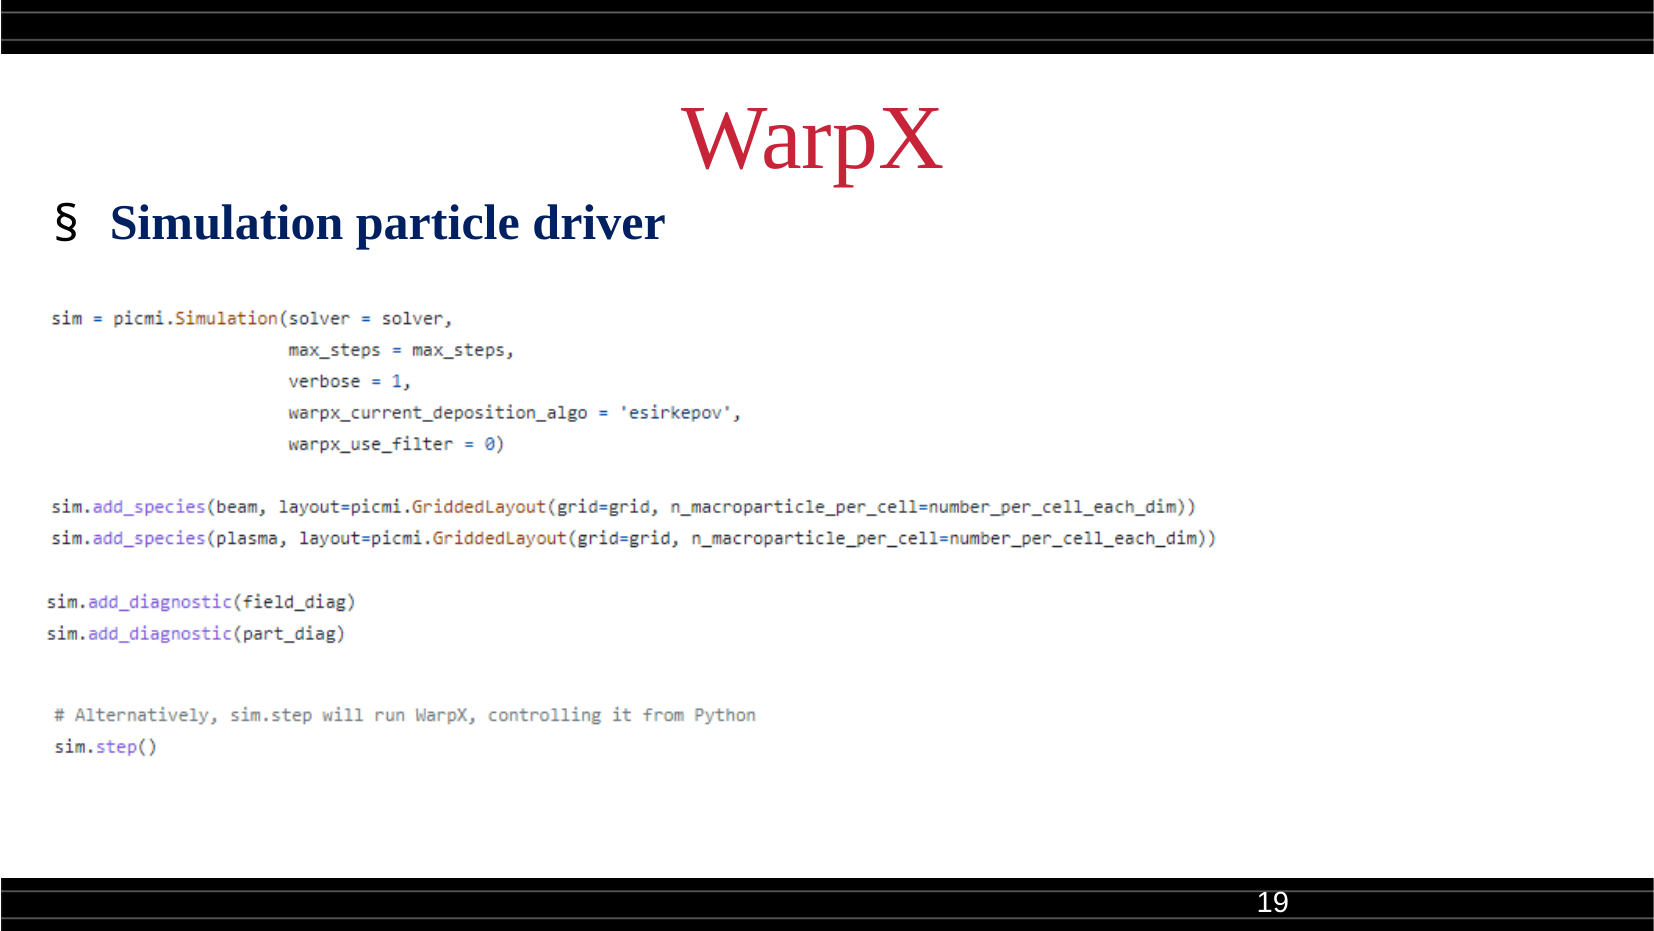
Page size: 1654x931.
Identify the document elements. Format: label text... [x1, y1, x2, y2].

picture [38, 298, 1225, 568]
picture [38, 575, 376, 659]
text_box Simulation particle driver [38, 187, 794, 264]
picture [38, 696, 786, 761]
title WarpX [69, 76, 1558, 188]
